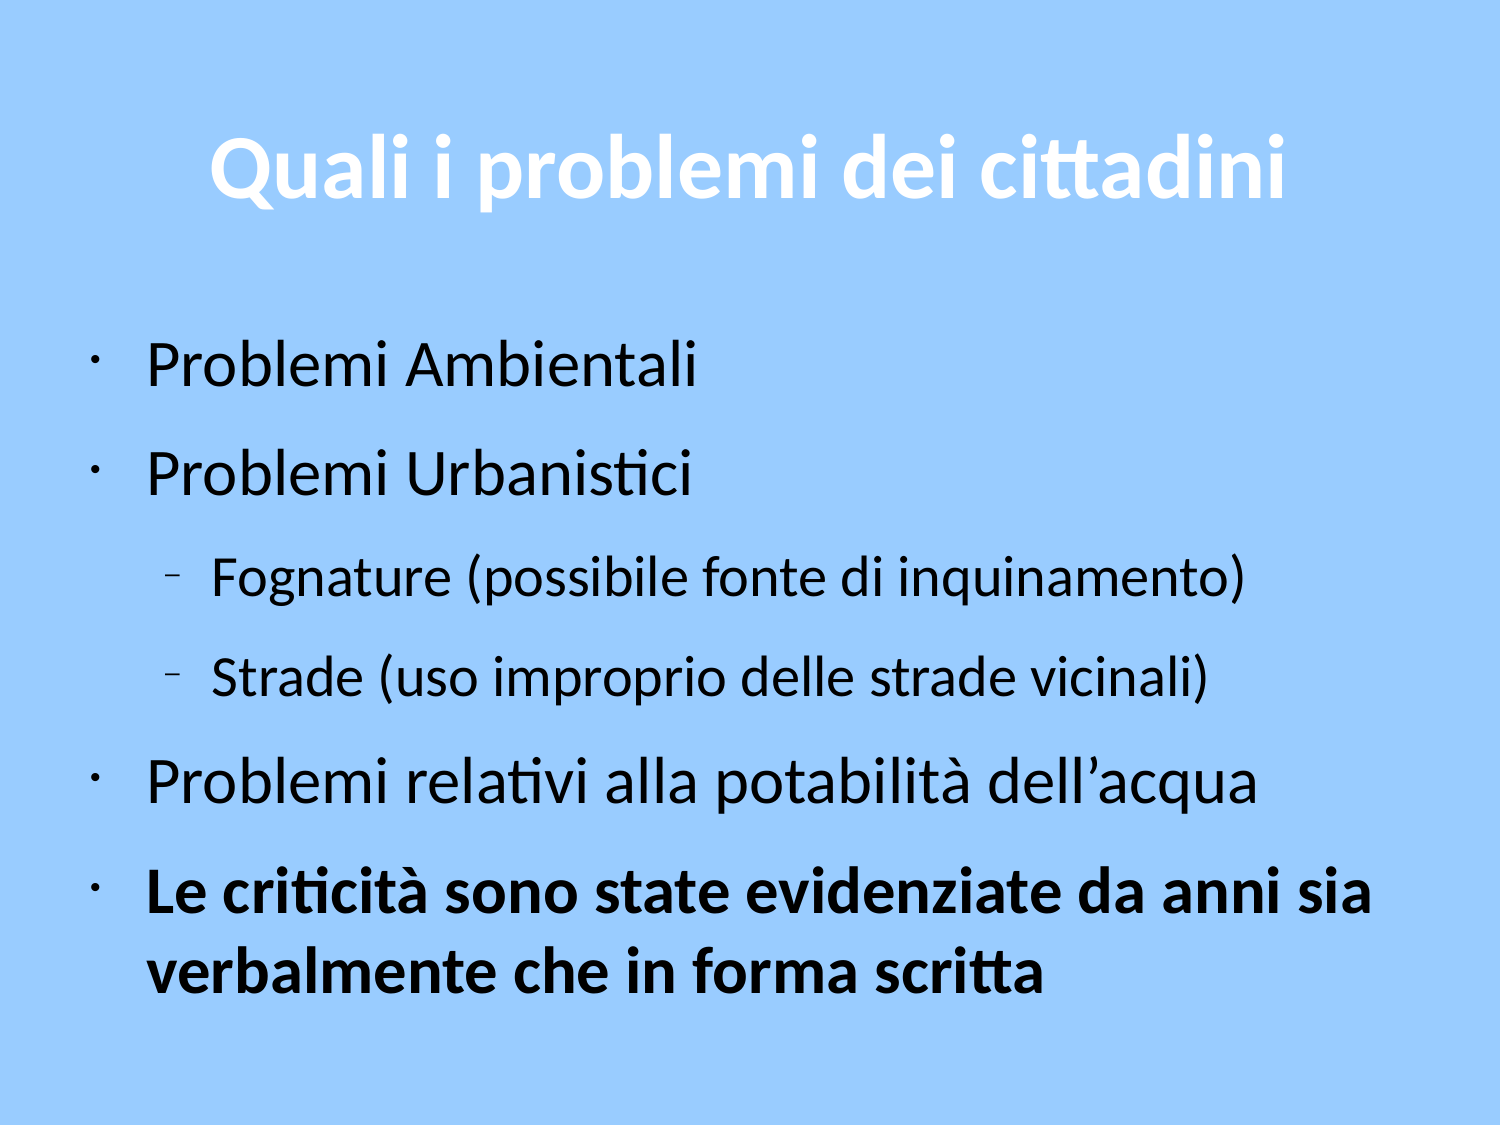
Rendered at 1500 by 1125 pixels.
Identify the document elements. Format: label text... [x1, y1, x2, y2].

list Problemi Ambientali Problemi Urbanistici Fognature (possibile fonte di inquinamento) Strade (uso improprio delle strade vicinali) Problemi relativi alla potabilità dell’acqua Le criticità sono state evidenziate da anni sia verbalmente che in forma scritta [75, 304, 1425, 1095]
title Quali i problemi dei cittadini [75, 91, 1425, 279]
